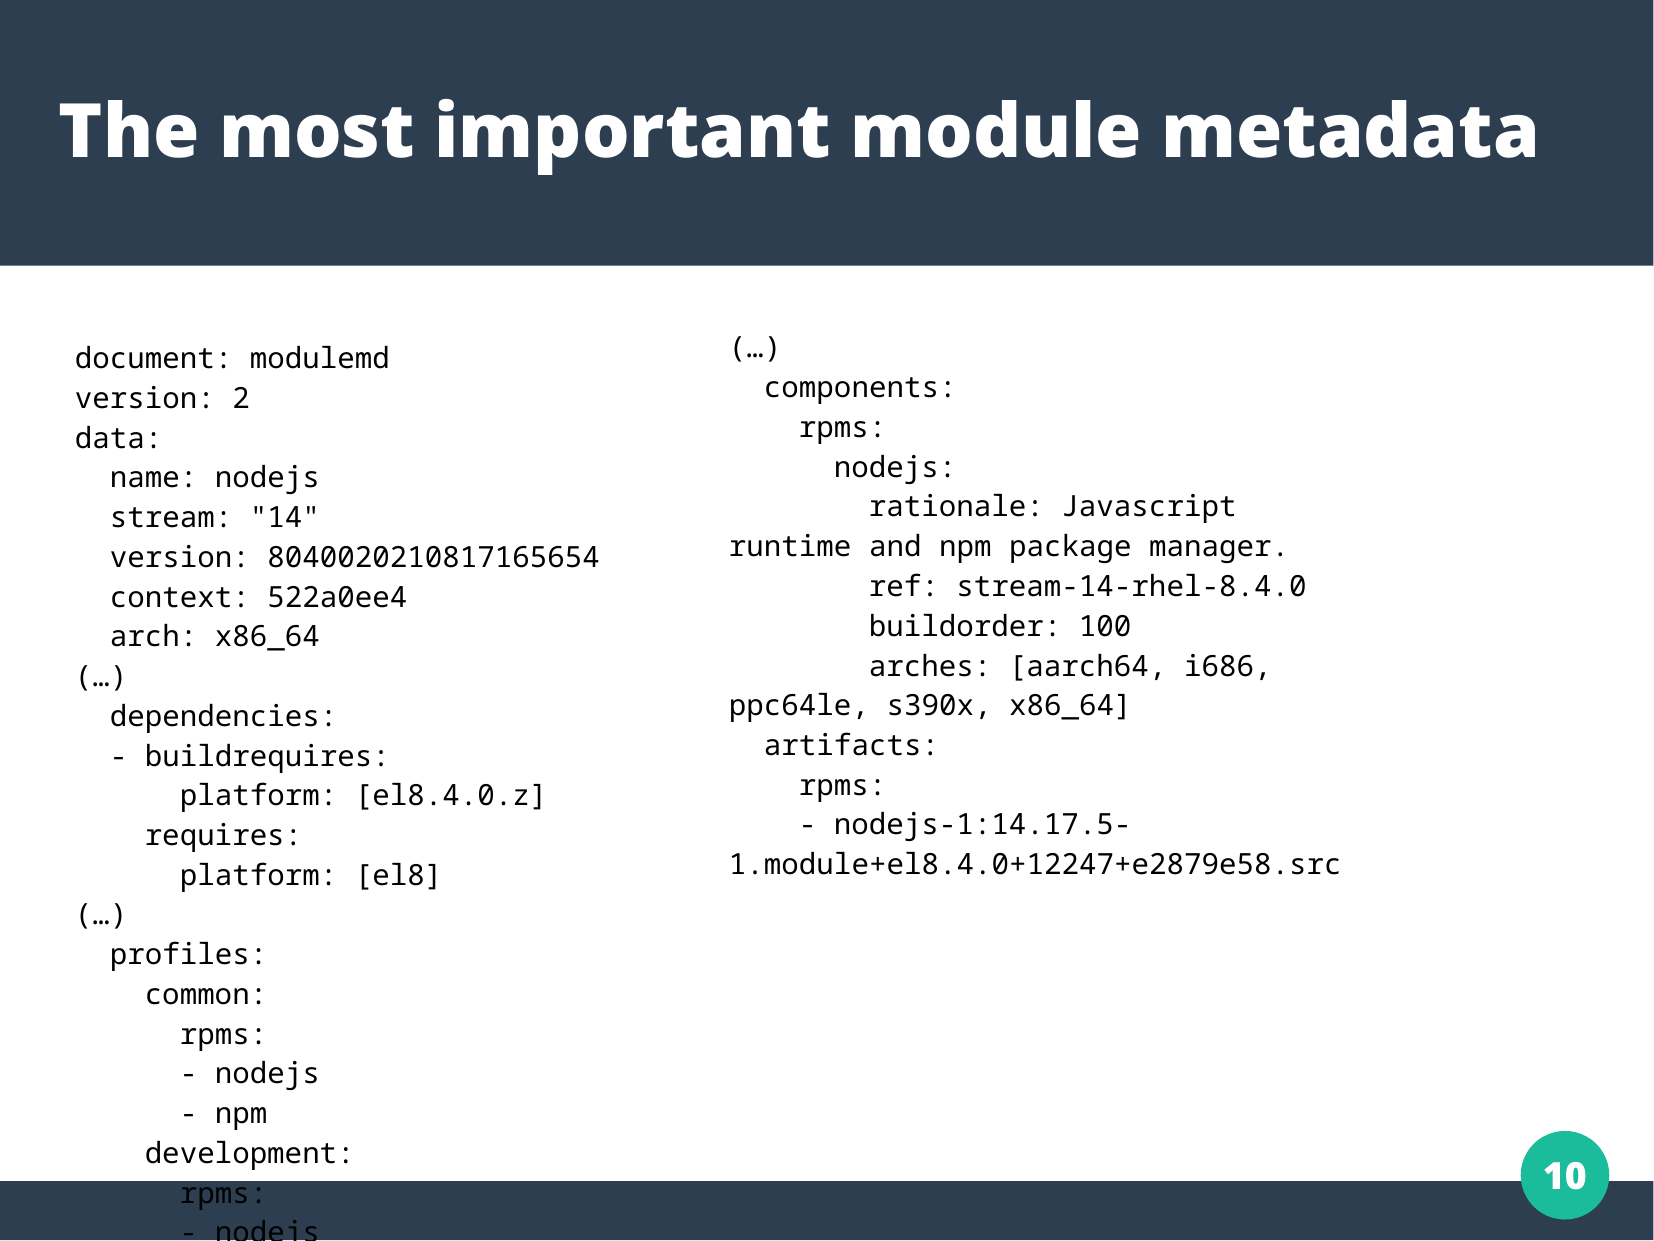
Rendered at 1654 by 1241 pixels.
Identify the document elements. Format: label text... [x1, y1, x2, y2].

text_box (…) components: rpms: nodejs: rationale: Javascript runtime and npm package manager. ref: stream-14-rhel-8.4.0 buildorder: 100 arches: [aarch64, i686, ppc64le, s390x, x86_64] artifacts: rpms: - nodejs-1:14.17.5-1.module+el8.4.0+12247+e2879e58.src [714, 319, 1375, 803]
text_box document: modulemd version: 2 data: name: nodejs stream: "14" version: 8040020210817165654 context: 522a0ee4 arch: x86_64 (…) dependencies: - buildrequires: platform: [el8.4.0.z] requires: platform: [el8] (…) profiles: common: rpms: - nodejs - npm development: rpms: - nodejs - nodejs-devel - npm [60, 330, 721, 1136]
title The most important module metadata [59, 49, 1595, 207]
